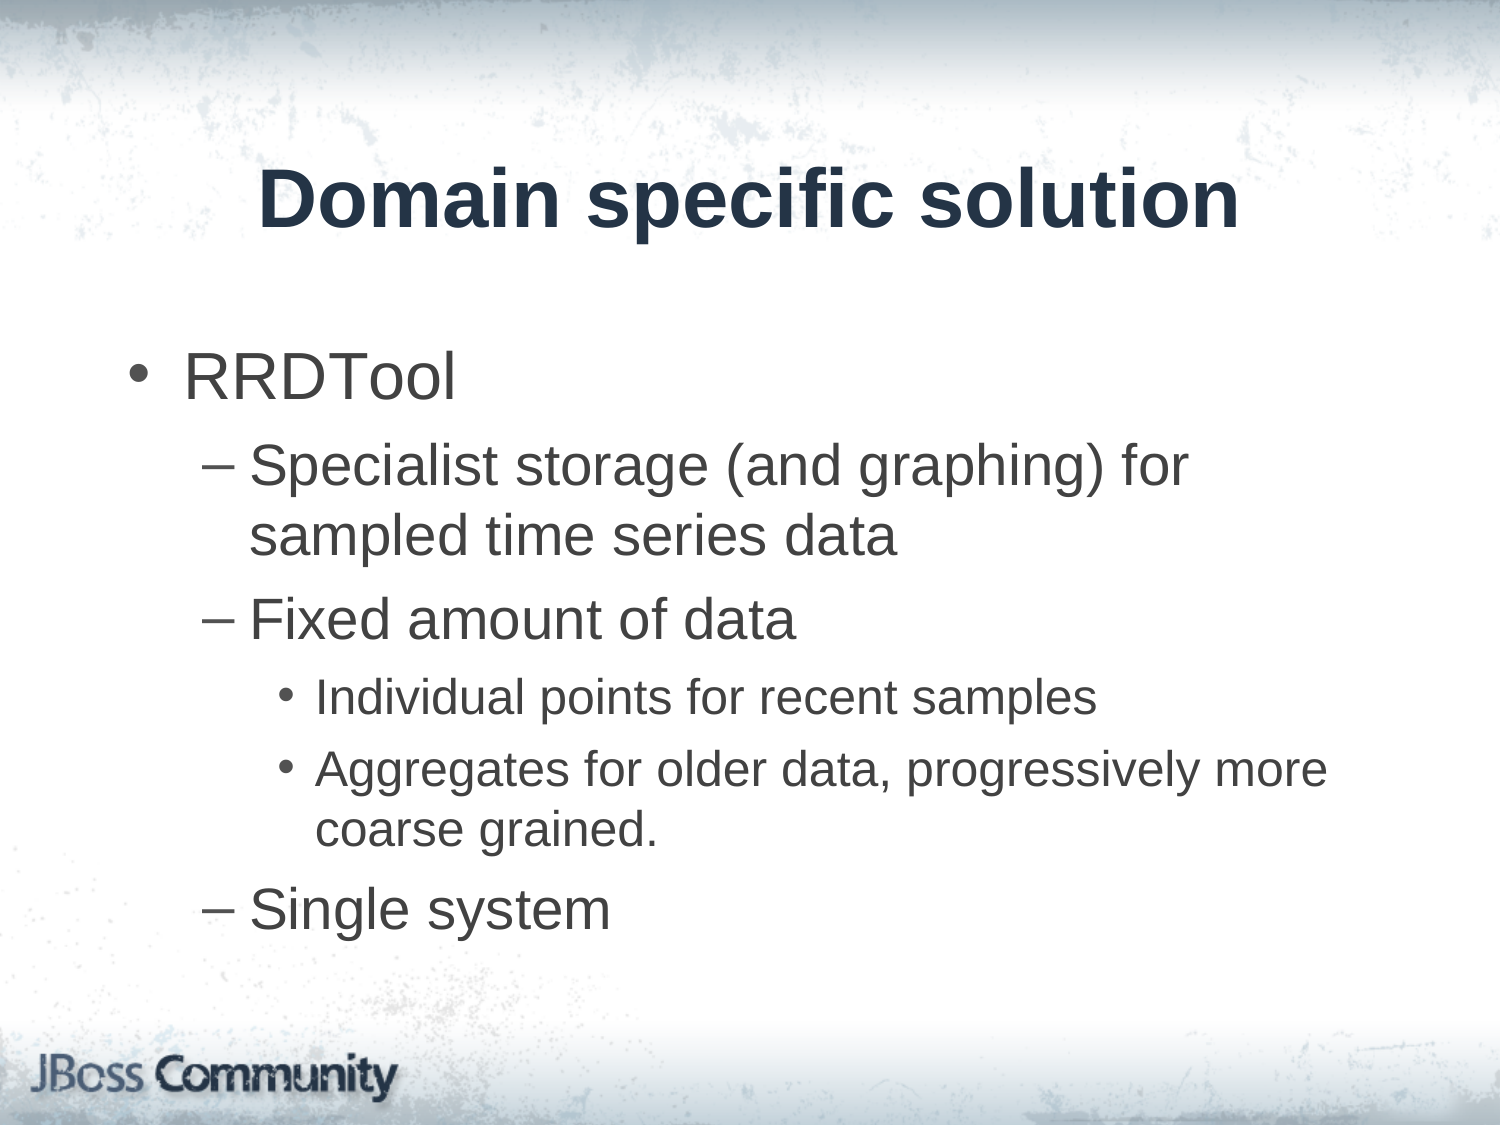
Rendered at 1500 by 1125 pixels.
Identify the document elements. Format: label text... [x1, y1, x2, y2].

list RRDTool Specialist storage (and graphing) for sampled time series data Fixed amount of data Individual points for recent samples Aggregates for older data, progressively more coarse grained. Single system [112, 324, 1388, 1001]
title Domain specific solution [112, 68, 1388, 320]
picture [0, 0, 1500, 1125]
